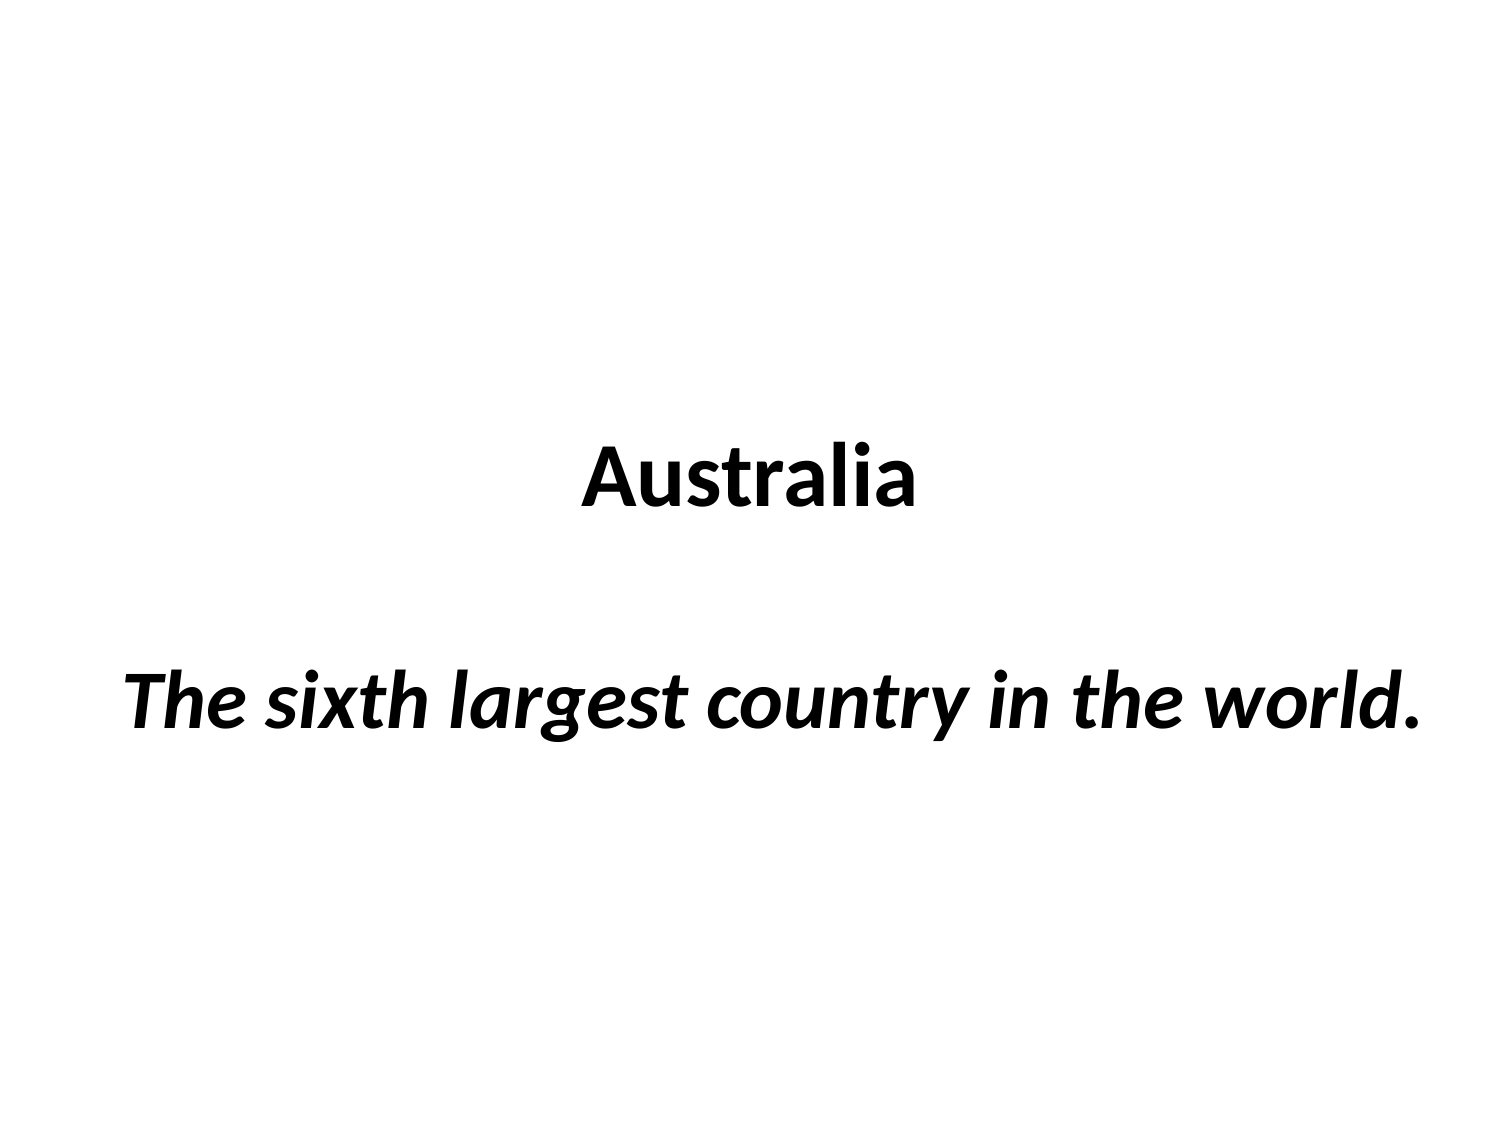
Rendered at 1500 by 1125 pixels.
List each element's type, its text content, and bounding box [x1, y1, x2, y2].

title Australia [112, 349, 1388, 591]
subtitle The sixth largest country in the world. [100, 637, 1447, 925]
